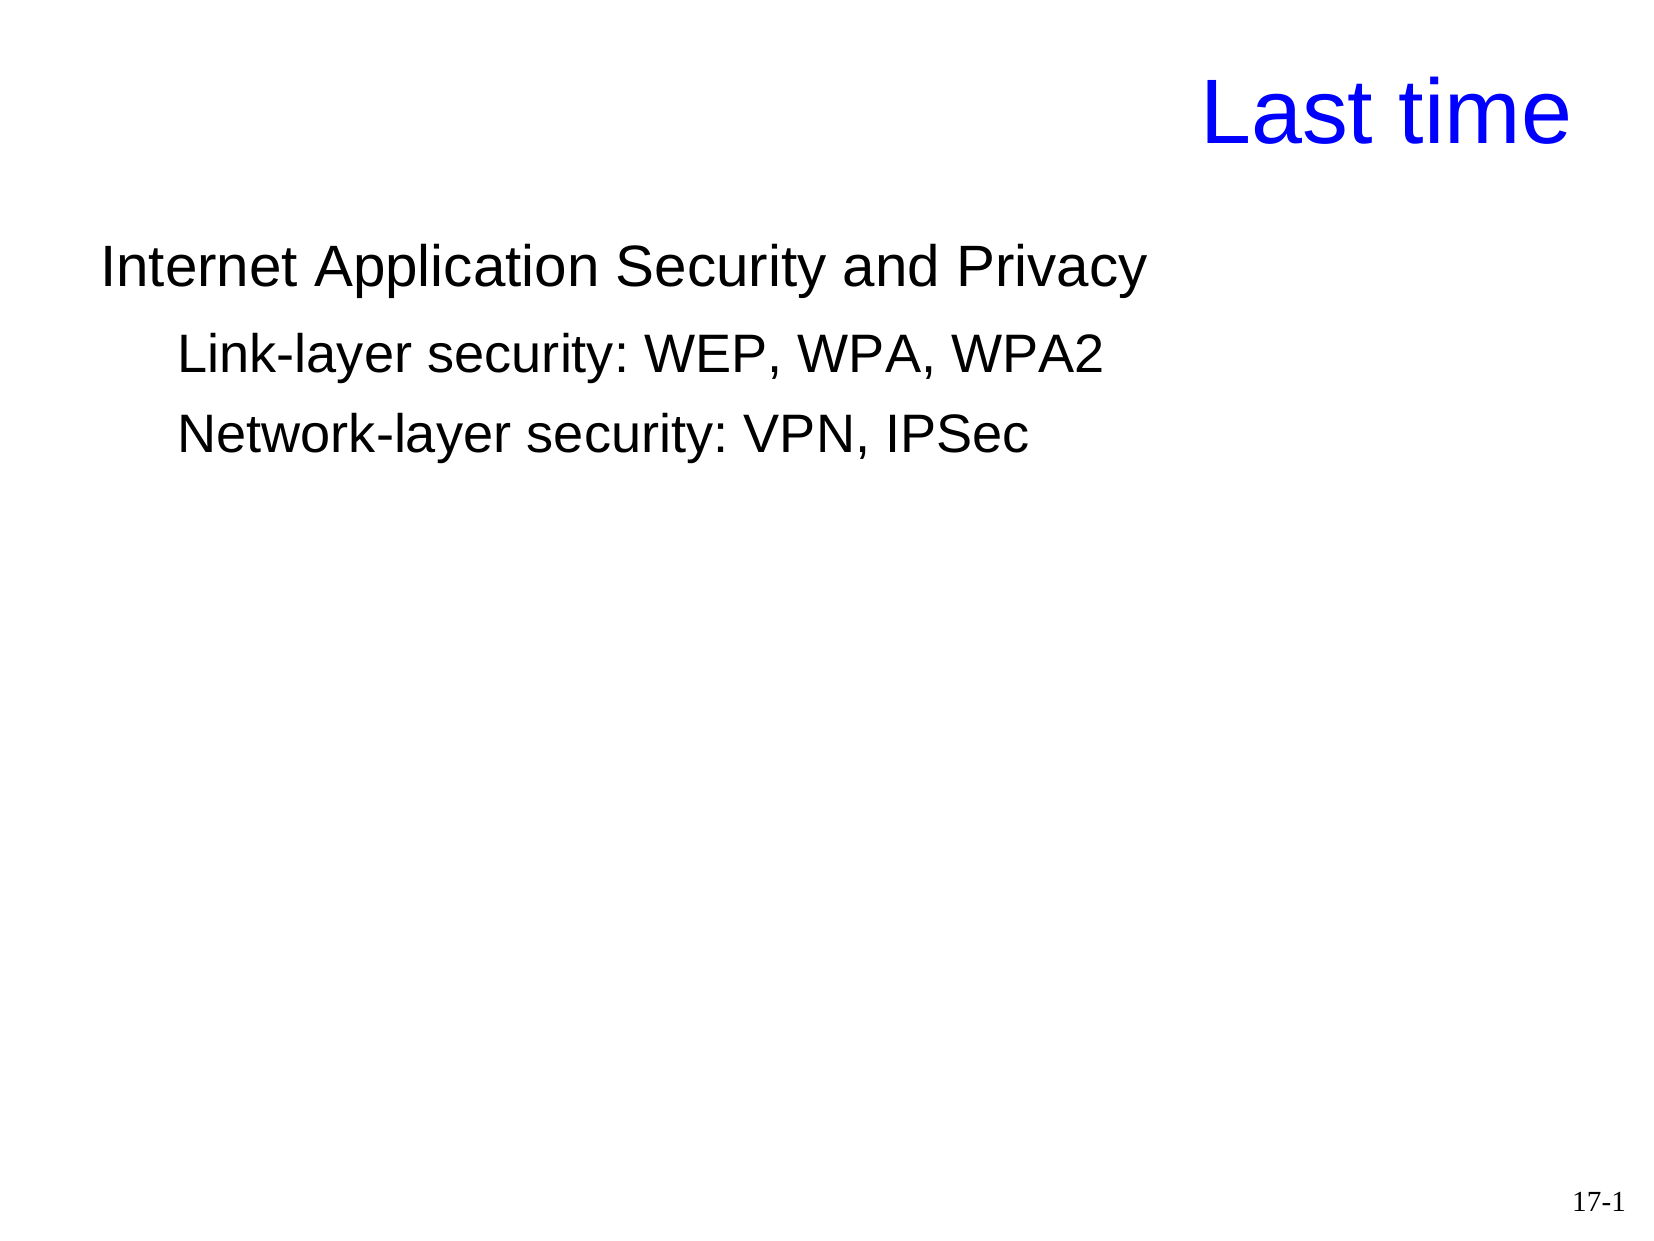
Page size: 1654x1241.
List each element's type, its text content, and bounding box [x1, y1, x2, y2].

title Last time [84, 18, 1573, 211]
list Internet Application Security and Privacy Link-layer security: WEP, WPA, WPA2 Network-layer security: VPN, IPSec [82, 237, 1571, 1161]
